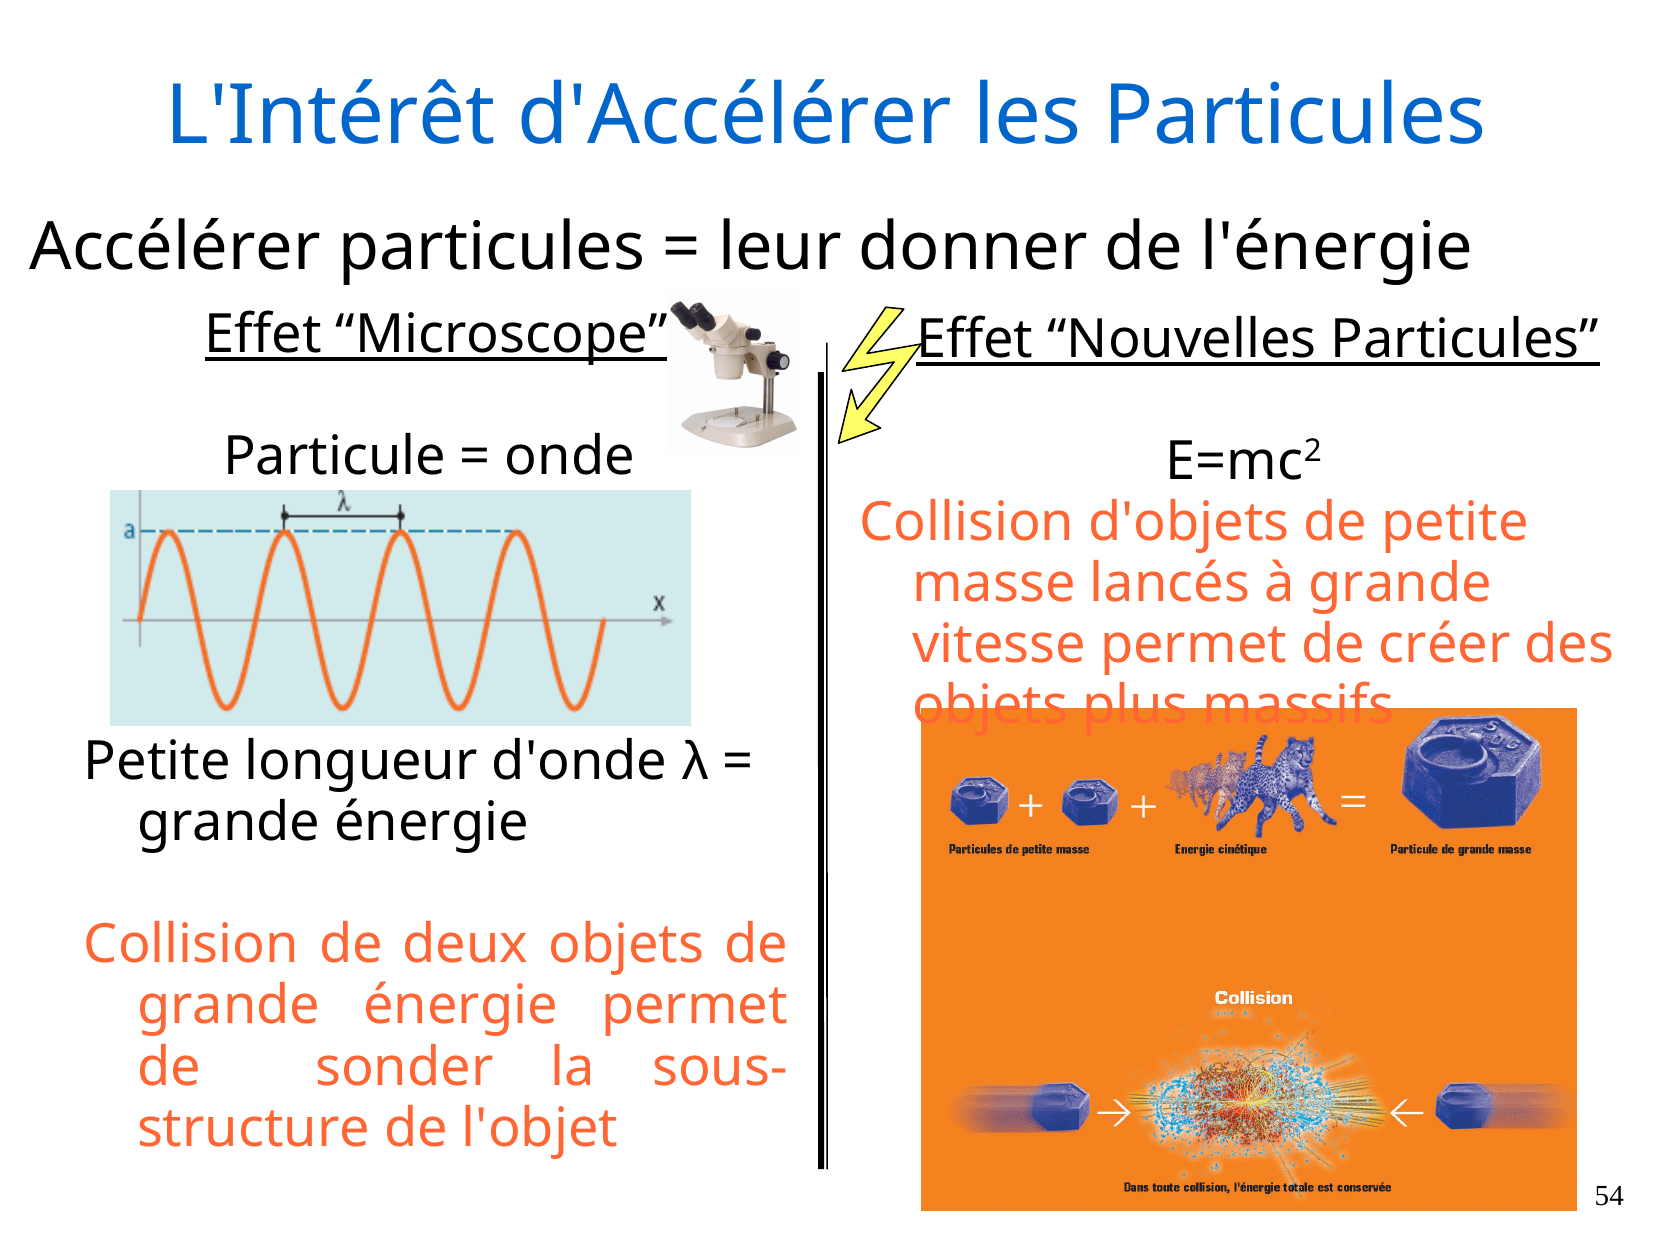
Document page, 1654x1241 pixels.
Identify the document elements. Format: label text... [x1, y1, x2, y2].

picture [110, 490, 691, 726]
text_box Effet “Microscope” Particule = onde Petite longueur d'onde λ = grande énergie Collision de deux objets de grande énergie permet de sonder la sous-structure de l'objet [51, 295, 804, 1169]
title L'Intérêt d'Accélérer les Particules [0, 8, 1654, 216]
text_box [838, 307, 922, 444]
text_box Effet “Nouvelles Particules” E=mc2 Collision d'objets de petite masse lancés à grande vitesse permet de créer des objets plus massifs [826, 301, 1654, 768]
list Accélérer particules = leur donner de l'énergie [11, 201, 1630, 278]
picture [667, 289, 798, 455]
picture [921, 768, 1577, 1211]
